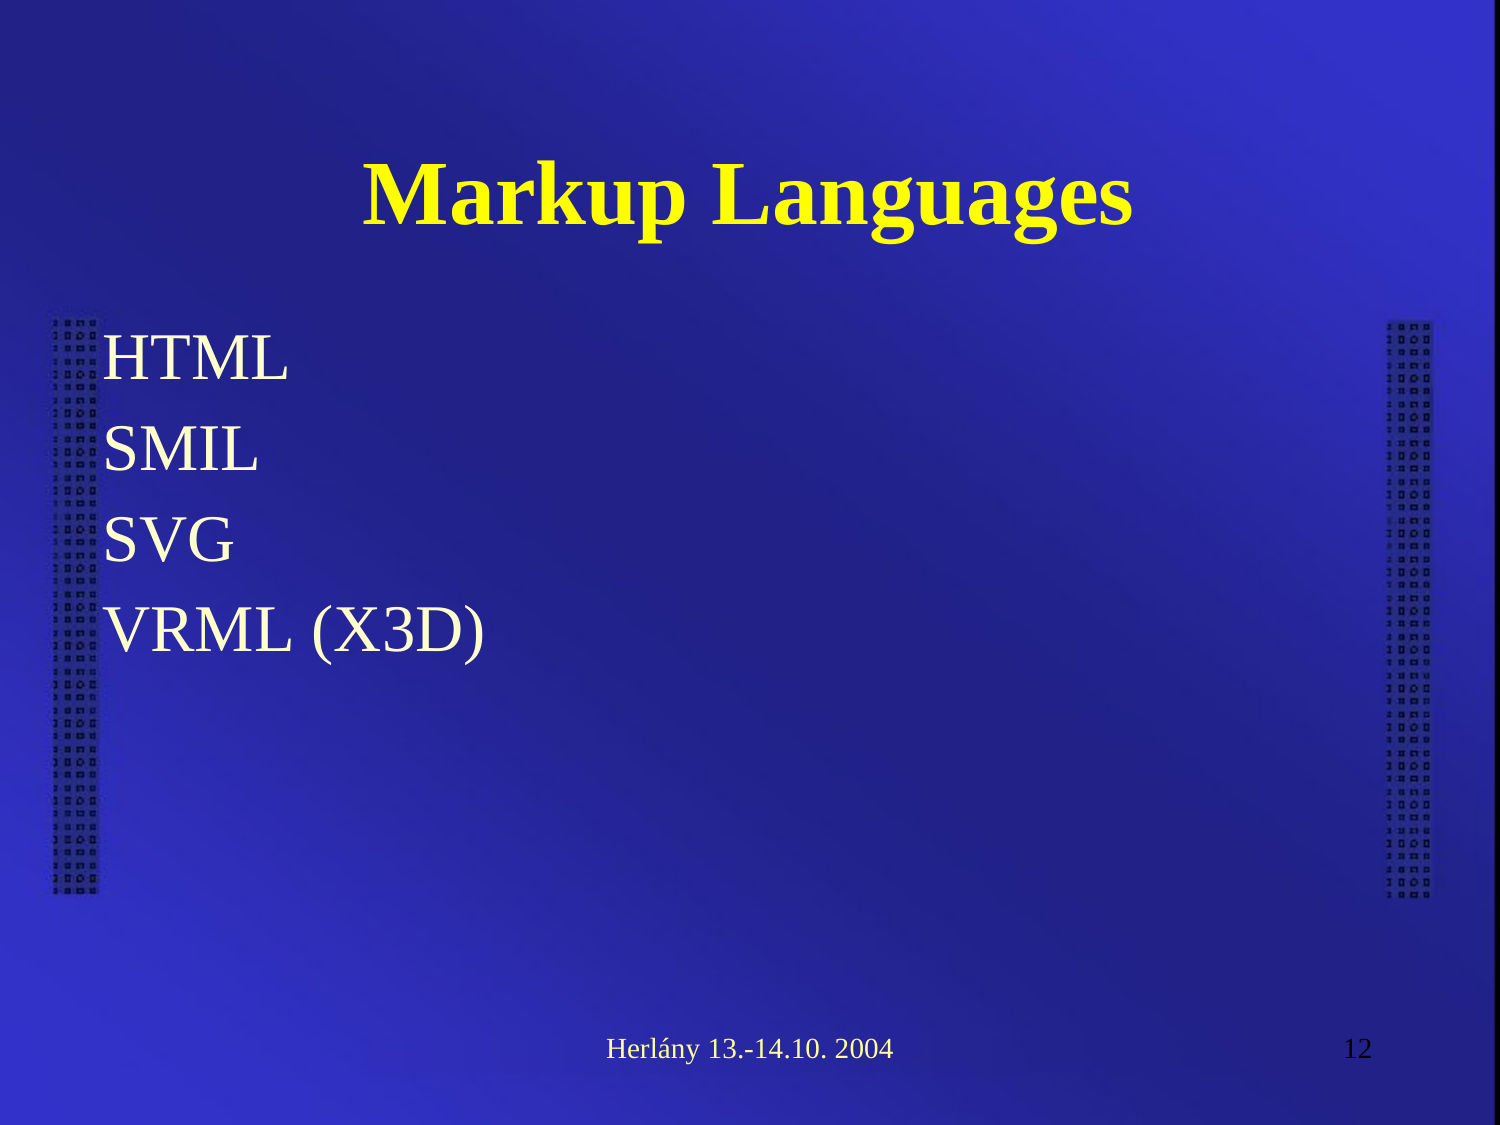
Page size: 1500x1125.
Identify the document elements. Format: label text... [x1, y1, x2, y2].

title Markup Languages [112, 67, 1387, 312]
chart [112, 324, 1387, 1026]
text_box <číslo> [1074, 1024, 1388, 1073]
picture [0, 0, 1500, 1125]
text_box Herlány 13.-14.10. 2004 [512, 1026, 988, 1073]
list HTML SMIL SVG VRML (X3D) [87, 312, 1438, 988]
